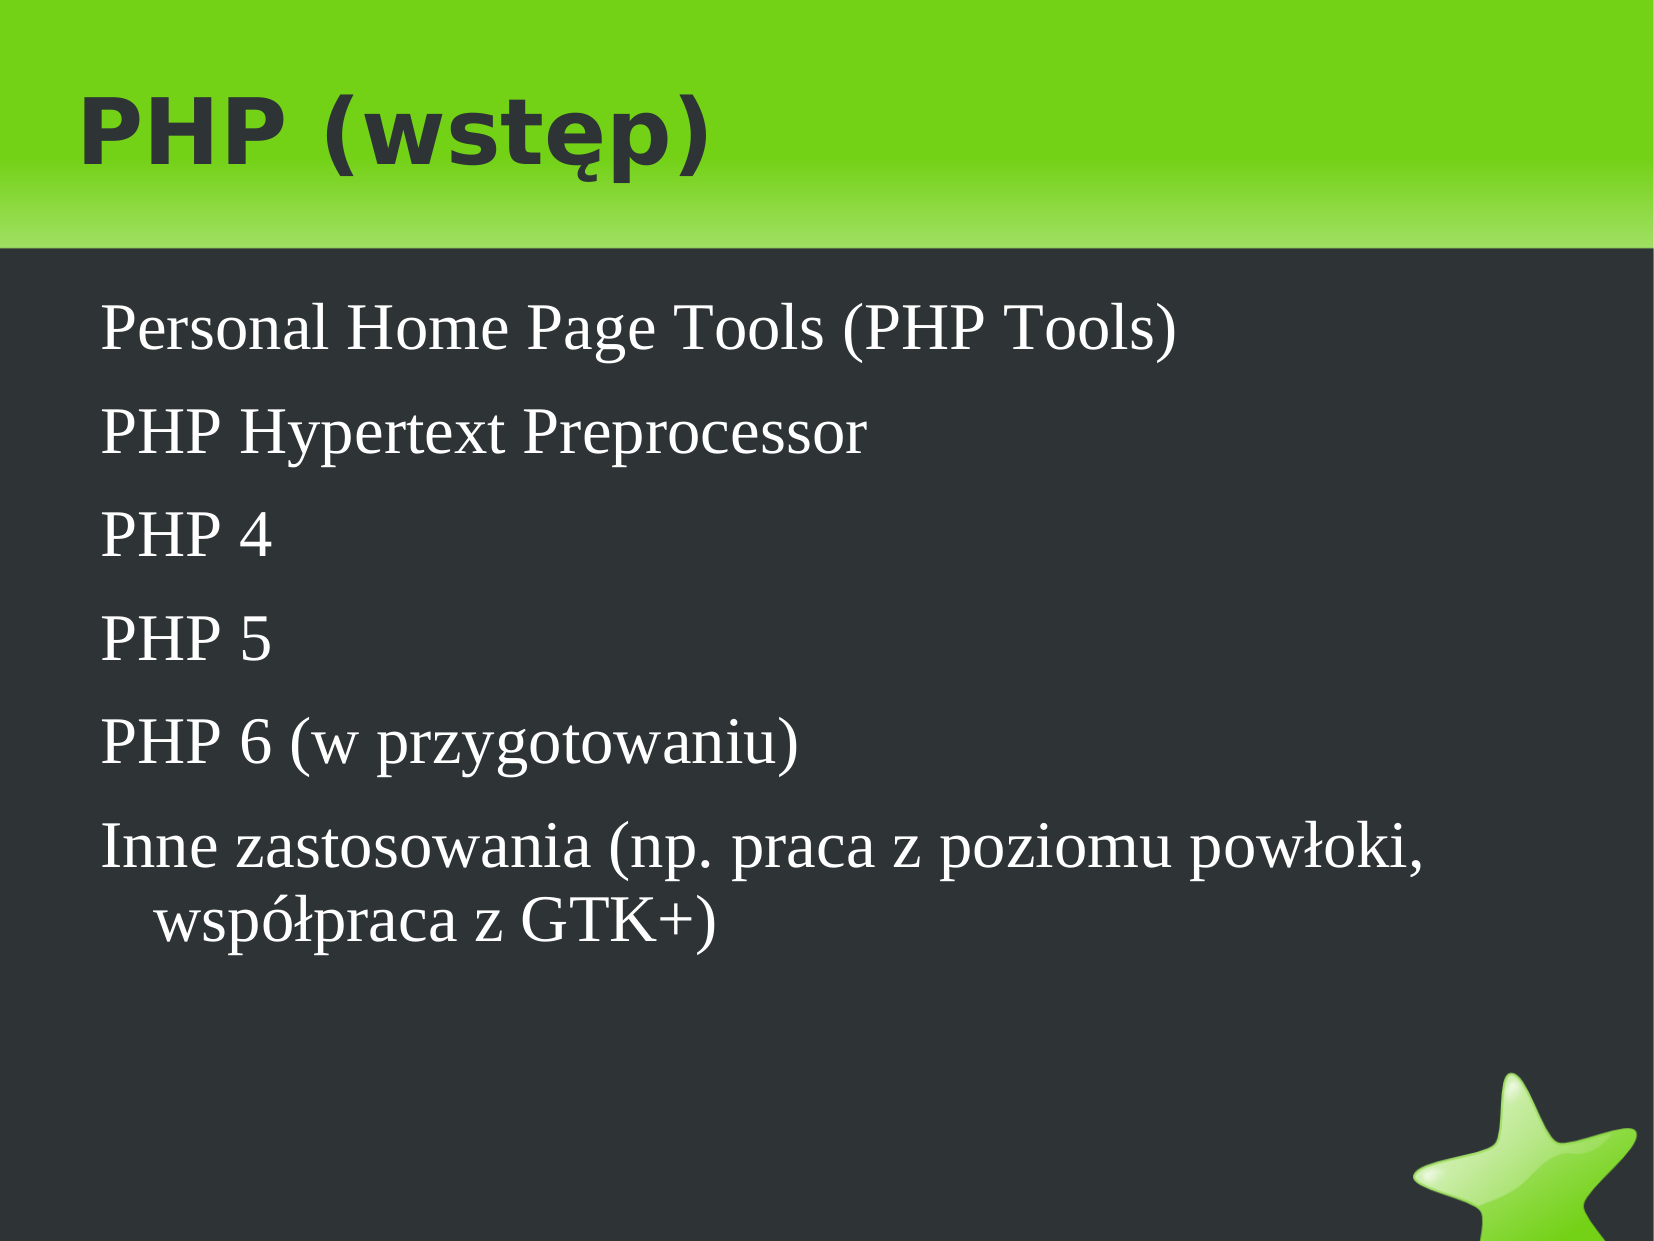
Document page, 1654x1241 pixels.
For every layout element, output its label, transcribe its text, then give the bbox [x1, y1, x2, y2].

title PHP (wstęp) [76, 29, 1565, 237]
list Personal Home Page Tools (PHP Tools) PHP Hypertext Preprocessor PHP 4 PHP 5 PHP 6 (w przygotowaniu) Inne zastosowania (np. praca z poziomu powłoki, współpraca z GTK+) [82, 290, 1571, 1109]
picture [0, 0, 1654, 1241]
